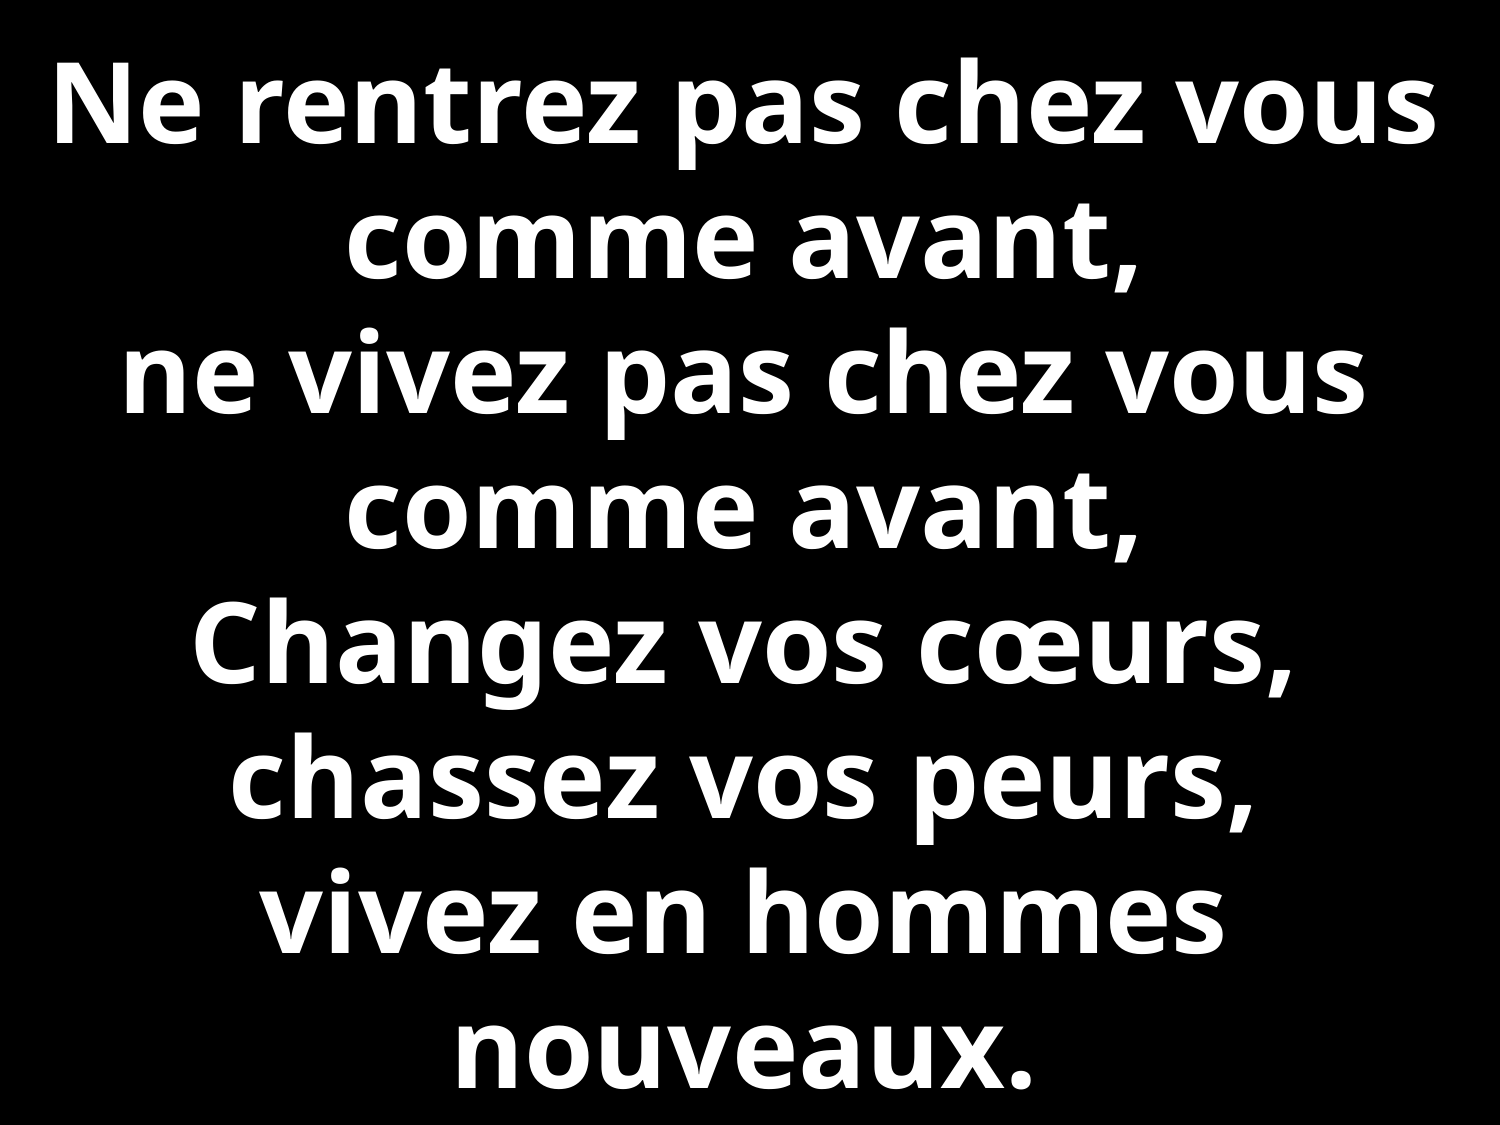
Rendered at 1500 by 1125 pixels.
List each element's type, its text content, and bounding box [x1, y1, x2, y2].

title Ne rentrez pas chez vous comme avant, ne vivez pas chez vous comme avant, Changez vos cœurs, chassez vos peurs, vivez en hommes nouveaux. [23, 23, 1465, 1004]
